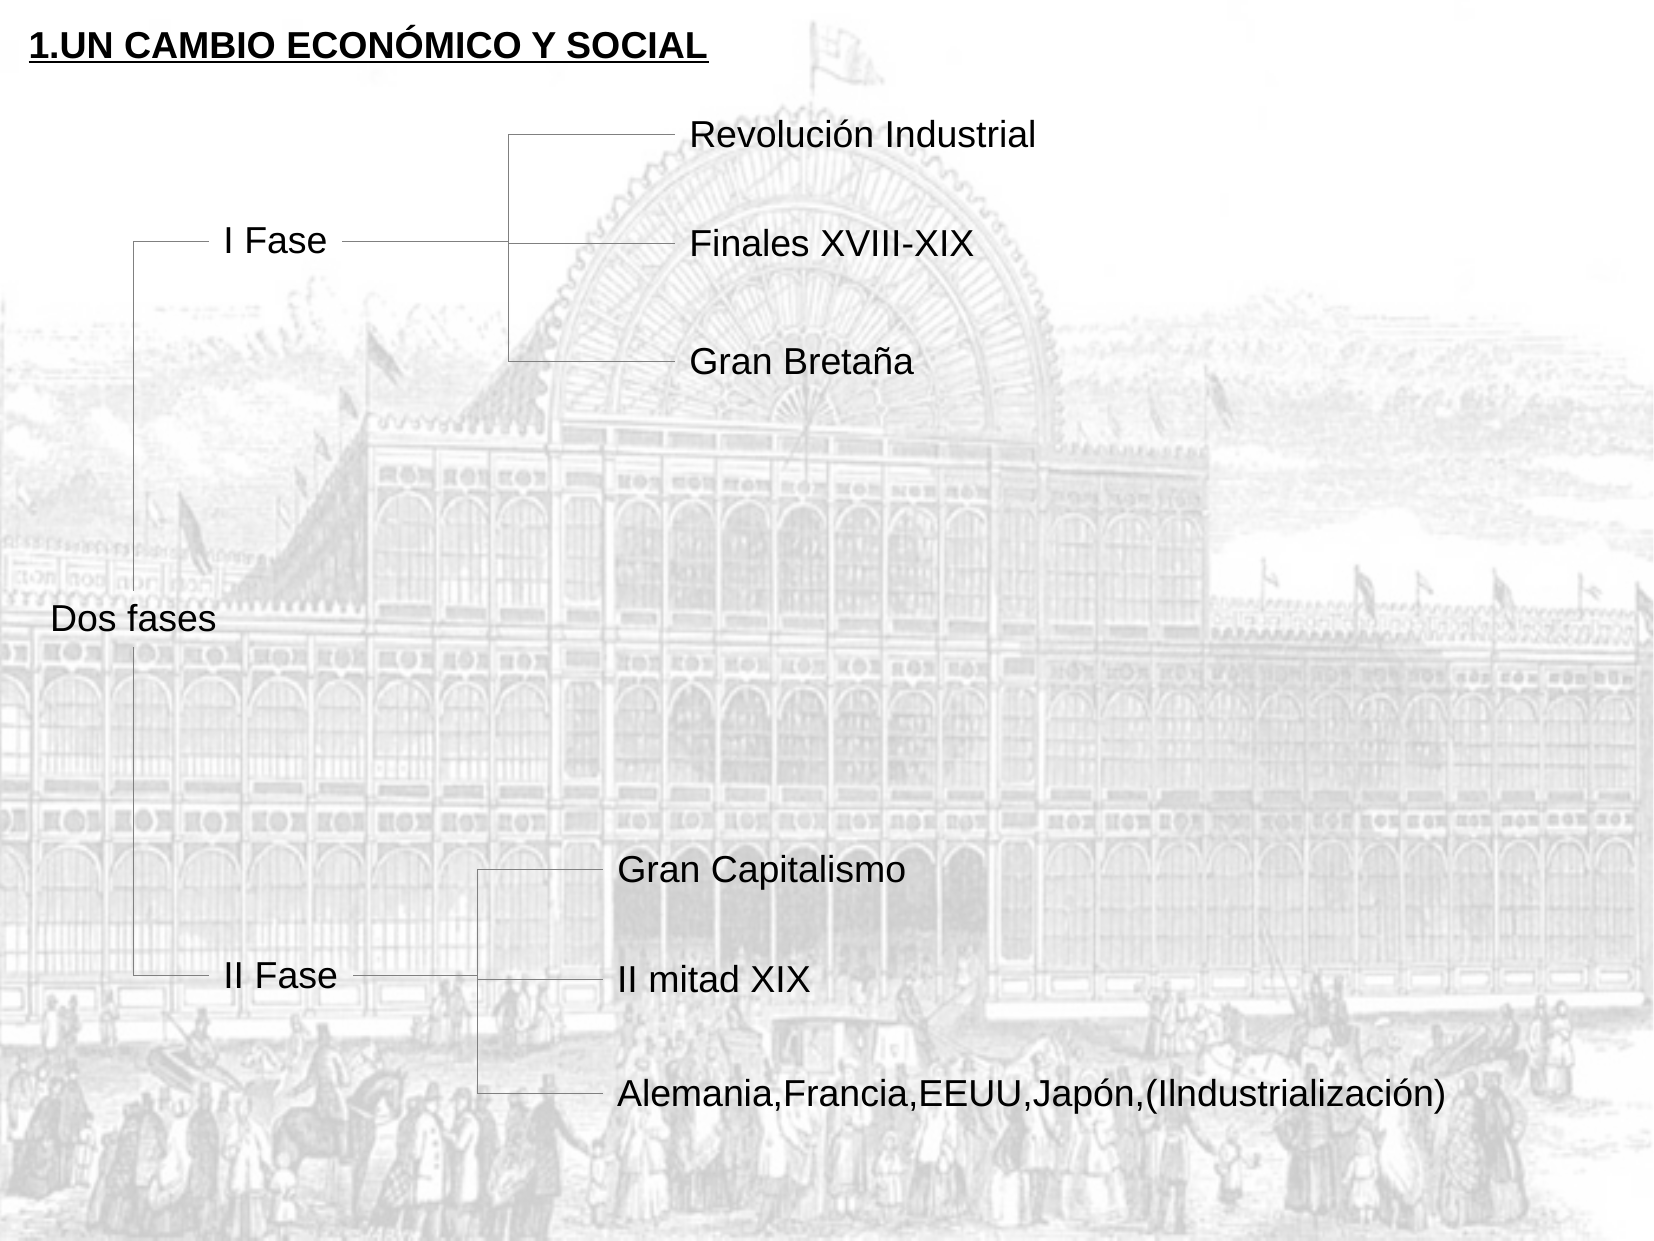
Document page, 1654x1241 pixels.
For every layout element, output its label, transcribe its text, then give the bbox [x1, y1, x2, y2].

text_box Revolución Industrial [674, 106, 1052, 164]
text_box 1.UN CAMBIO ECONÓMICO Y SOCIAL [13, 17, 722, 76]
text_box I Fase [208, 212, 343, 270]
text_box II mitad XIX [602, 950, 826, 1008]
text_box Alemania,Francia,EEUU,Japón,(Ilndustrialización) [602, 1065, 1462, 1123]
picture [0, 0, 1654, 1241]
text_box Gran Capitalismo [602, 840, 922, 898]
text_box Gran Bretaña [674, 332, 929, 390]
text_box II Fase [208, 947, 354, 1004]
text_box Dos fases [35, 590, 232, 648]
text_box Finales XVIII-XIX [674, 214, 989, 272]
